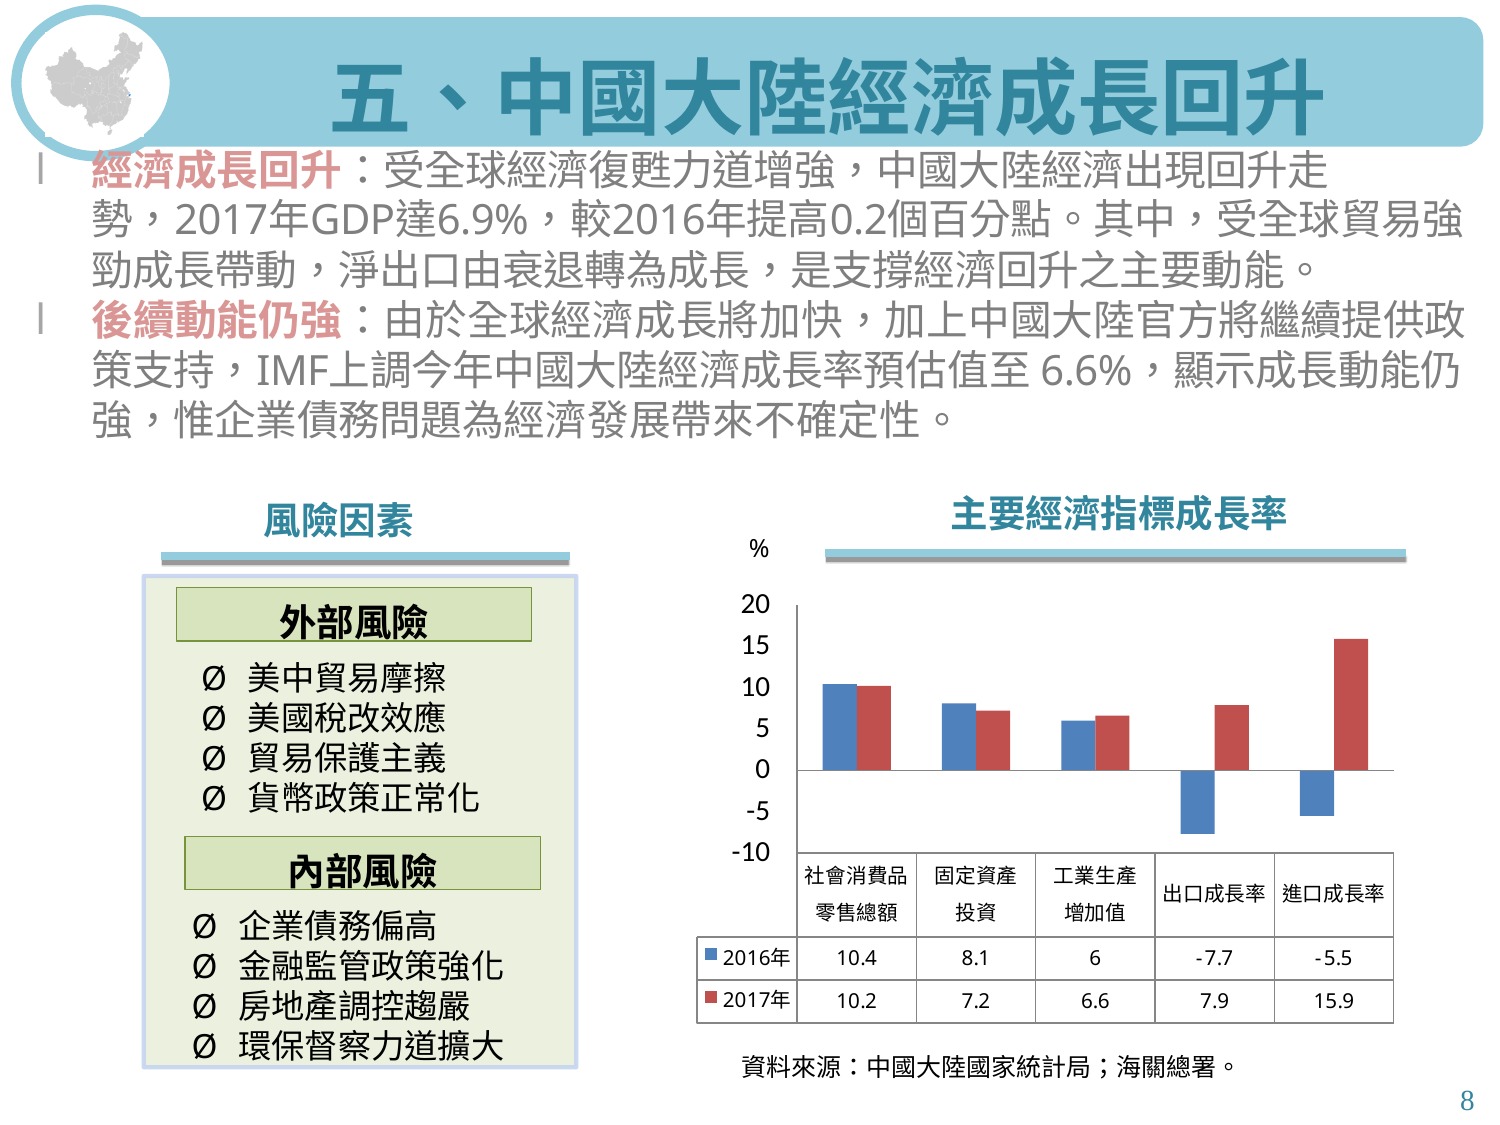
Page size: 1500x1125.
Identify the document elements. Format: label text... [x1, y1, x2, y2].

text_box 資料來源：中國大陸國家統計局；海關總署。 [726, 1052, 1317, 1090]
text_box 經濟成長回升：受全球經濟復甦力道增強，中國大陸經濟出現回升走 勢，2017年GDP達6.9%，較2016年提高0.2個百分點。其中，受全球貿易強 勁成長帶動，淨出口由衰退轉為成長，是支撐經濟回升之主要動能。 後續動能仍強：由於全球經濟成長將加快，加上中國大陸官方將繼續提供政 策支持，IMF上調今年中國大陸經濟成長率預估值至 6.6%，顯示成長動能仍 強，惟企業債務問題為經濟發展帶來不確定性。 [20, 143, 1487, 588]
text_box 內部風險 [185, 837, 540, 890]
text_box % [733, 525, 787, 571]
text_box 美中貿易摩擦 美國稅改效應 貿易保護主義 貨幣政策正常化 [186, 650, 590, 873]
text_box 風險因素 [147, 490, 538, 551]
text_box 企業債務偏高 金融監管政策強化 房地產調控趨嚴 環保督察力道擴大 [176, 897, 614, 1075]
text_box [144, 576, 576, 1067]
text_box 主要經濟指標成長率 [829, 482, 1410, 576]
picture [45, 32, 144, 137]
title 五、中國大陸經濟成長回升 [174, 37, 1482, 129]
picture [661, 576, 1417, 1034]
text_box 外部風險 [177, 588, 532, 641]
